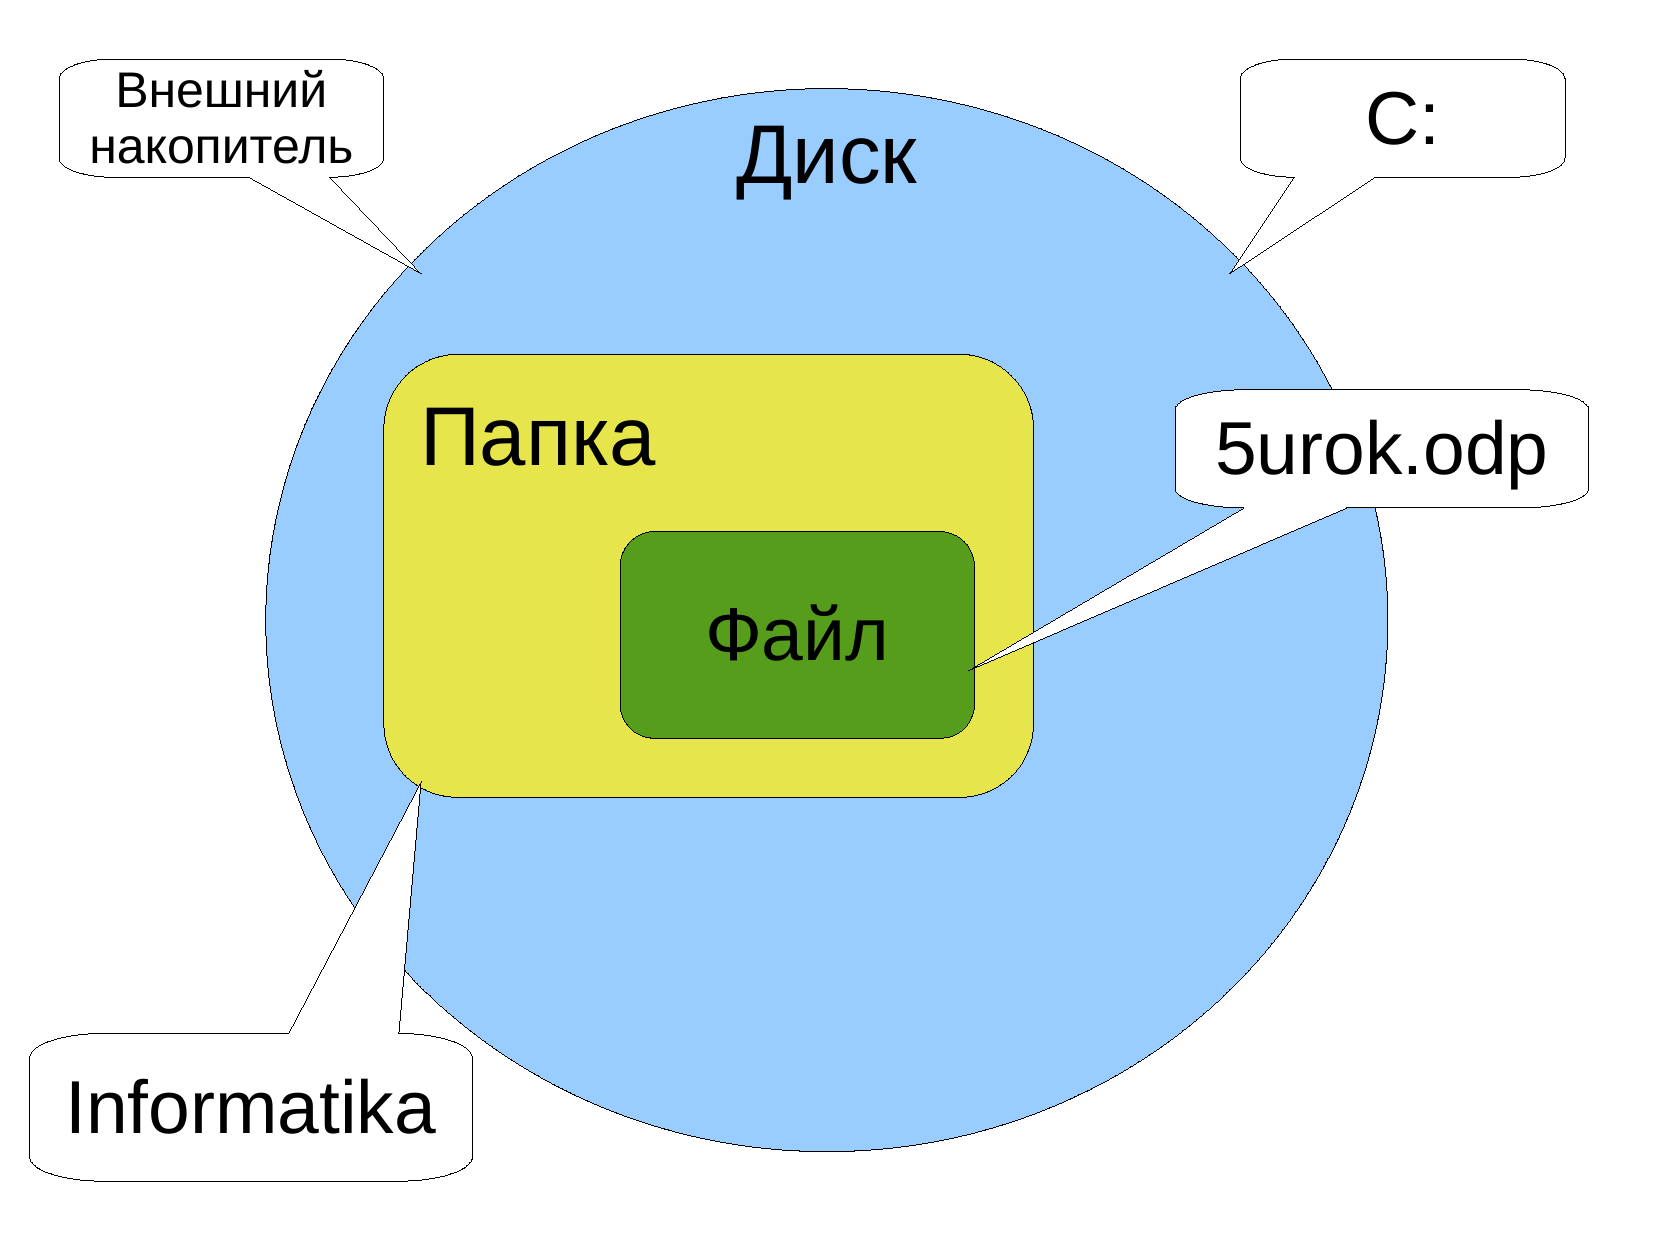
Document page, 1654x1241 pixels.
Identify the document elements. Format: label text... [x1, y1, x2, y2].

text_box Диск [405, 508, 1388, 1152]
text_box Внешний накопитель [59, 59, 422, 274]
text_box Папка [383, 354, 1034, 798]
text_box Informatika [29, 781, 473, 1182]
text_box Файл [620, 531, 975, 739]
text_box 5urok.odp [968, 389, 1589, 671]
text_box Диск [265, 88, 1333, 907]
text_box С: [1229, 59, 1566, 274]
